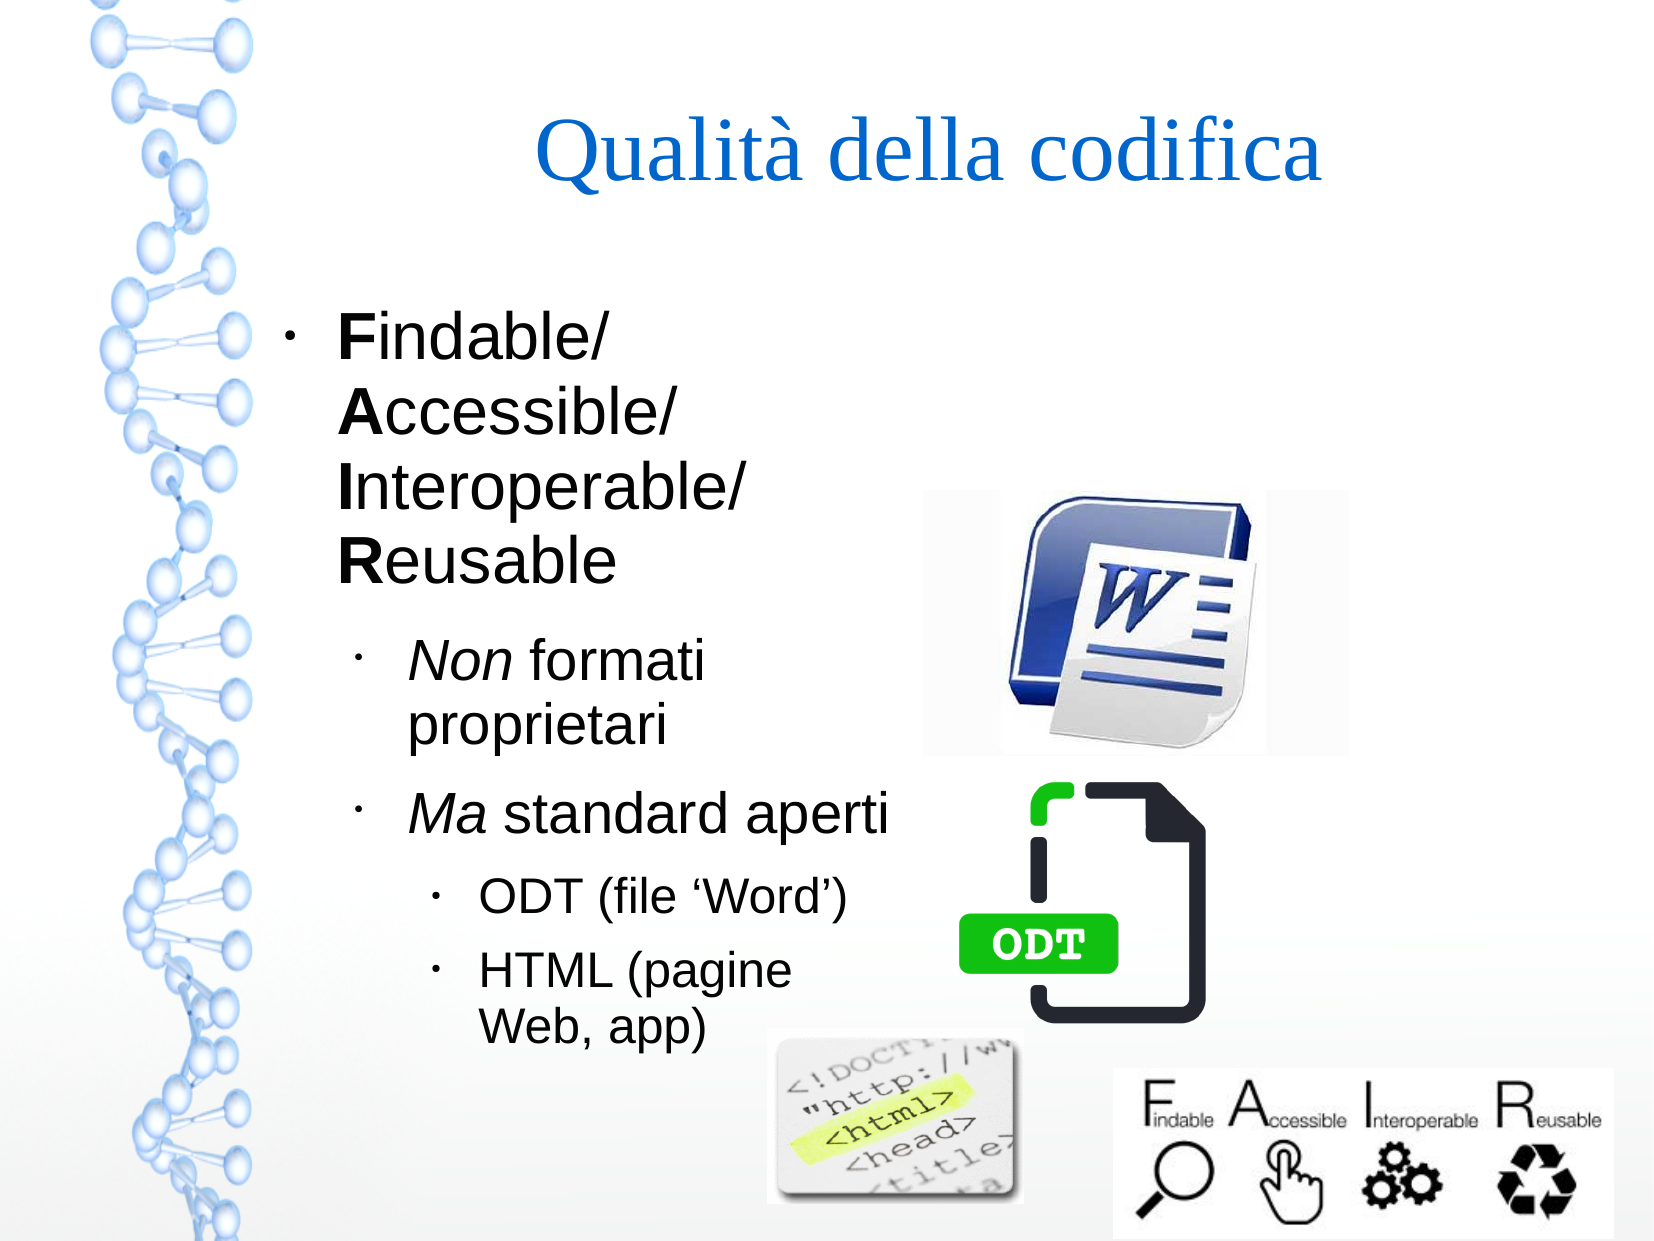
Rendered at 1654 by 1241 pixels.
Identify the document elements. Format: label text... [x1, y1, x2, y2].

list Findable/Accessible/Interoperable/Reusable Non formati proprietari Ma standard aperti ODT (file ‘Word’) HTML (pagine Web, app) [265, 299, 915, 1182]
picture [0, 0, 1654, 1241]
title Qualità della codifica [265, 47, 1595, 253]
